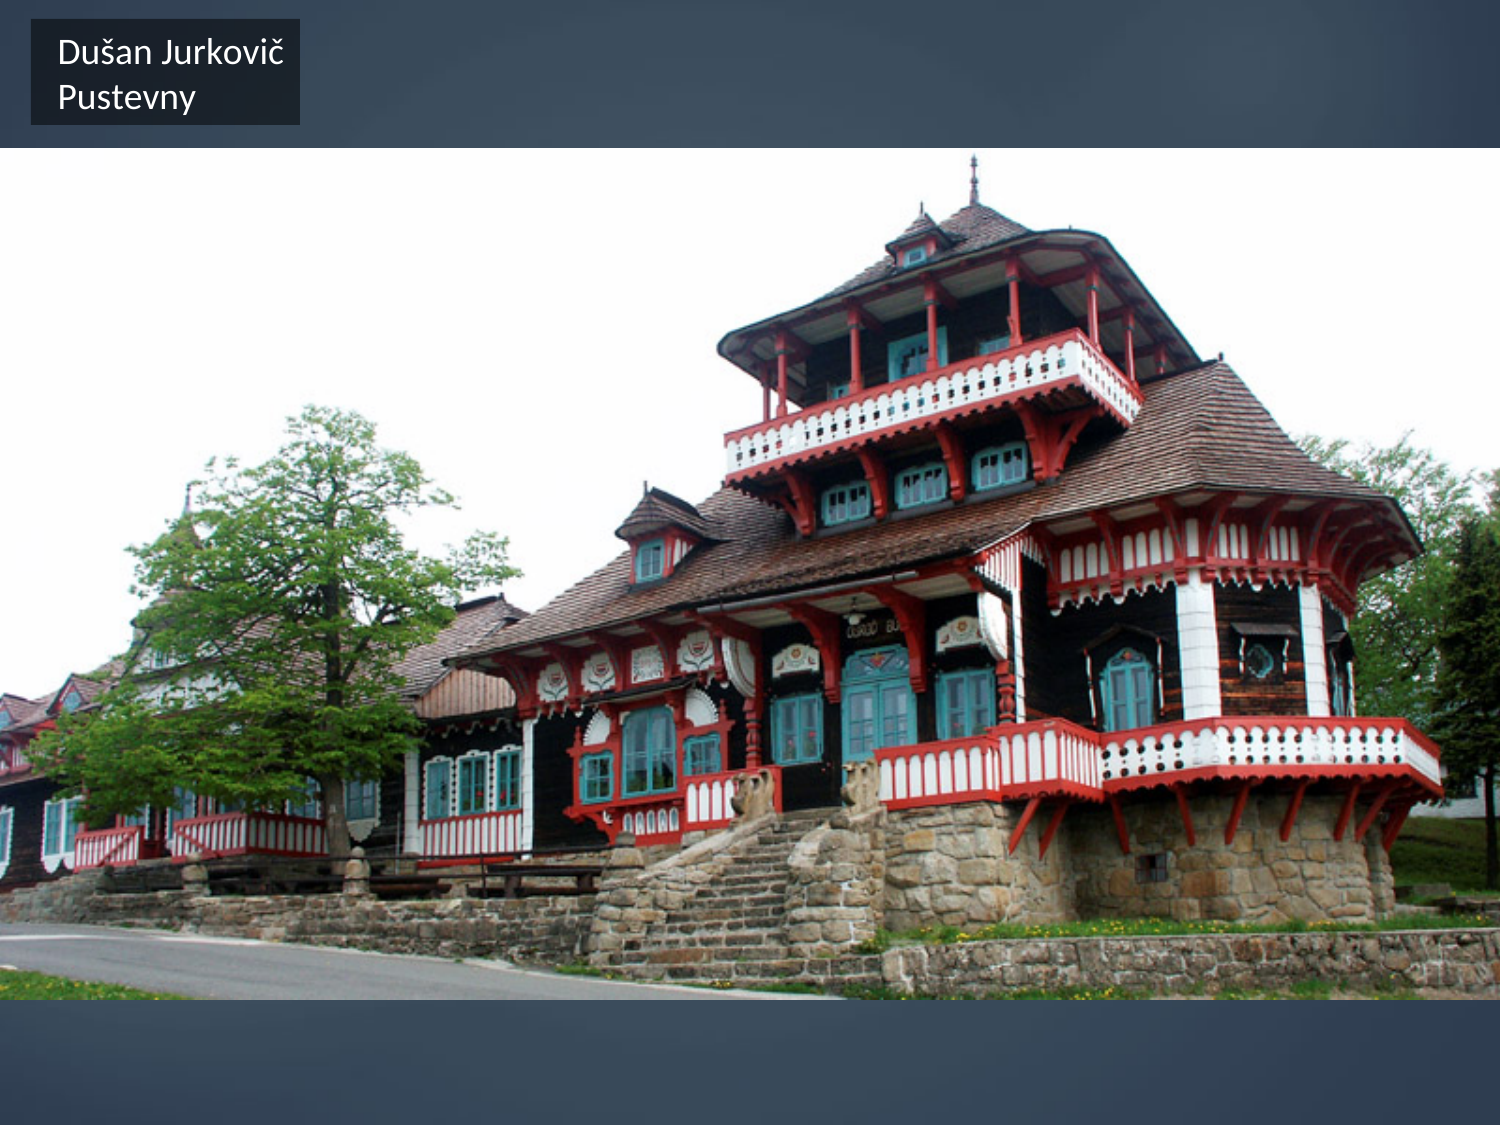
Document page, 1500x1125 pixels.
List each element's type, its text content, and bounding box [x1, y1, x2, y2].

text_box [30, 18, 42, 125]
picture [0, 0, 1500, 1125]
text_box Dušan Jurkovič Pustevny [42, 18, 300, 125]
